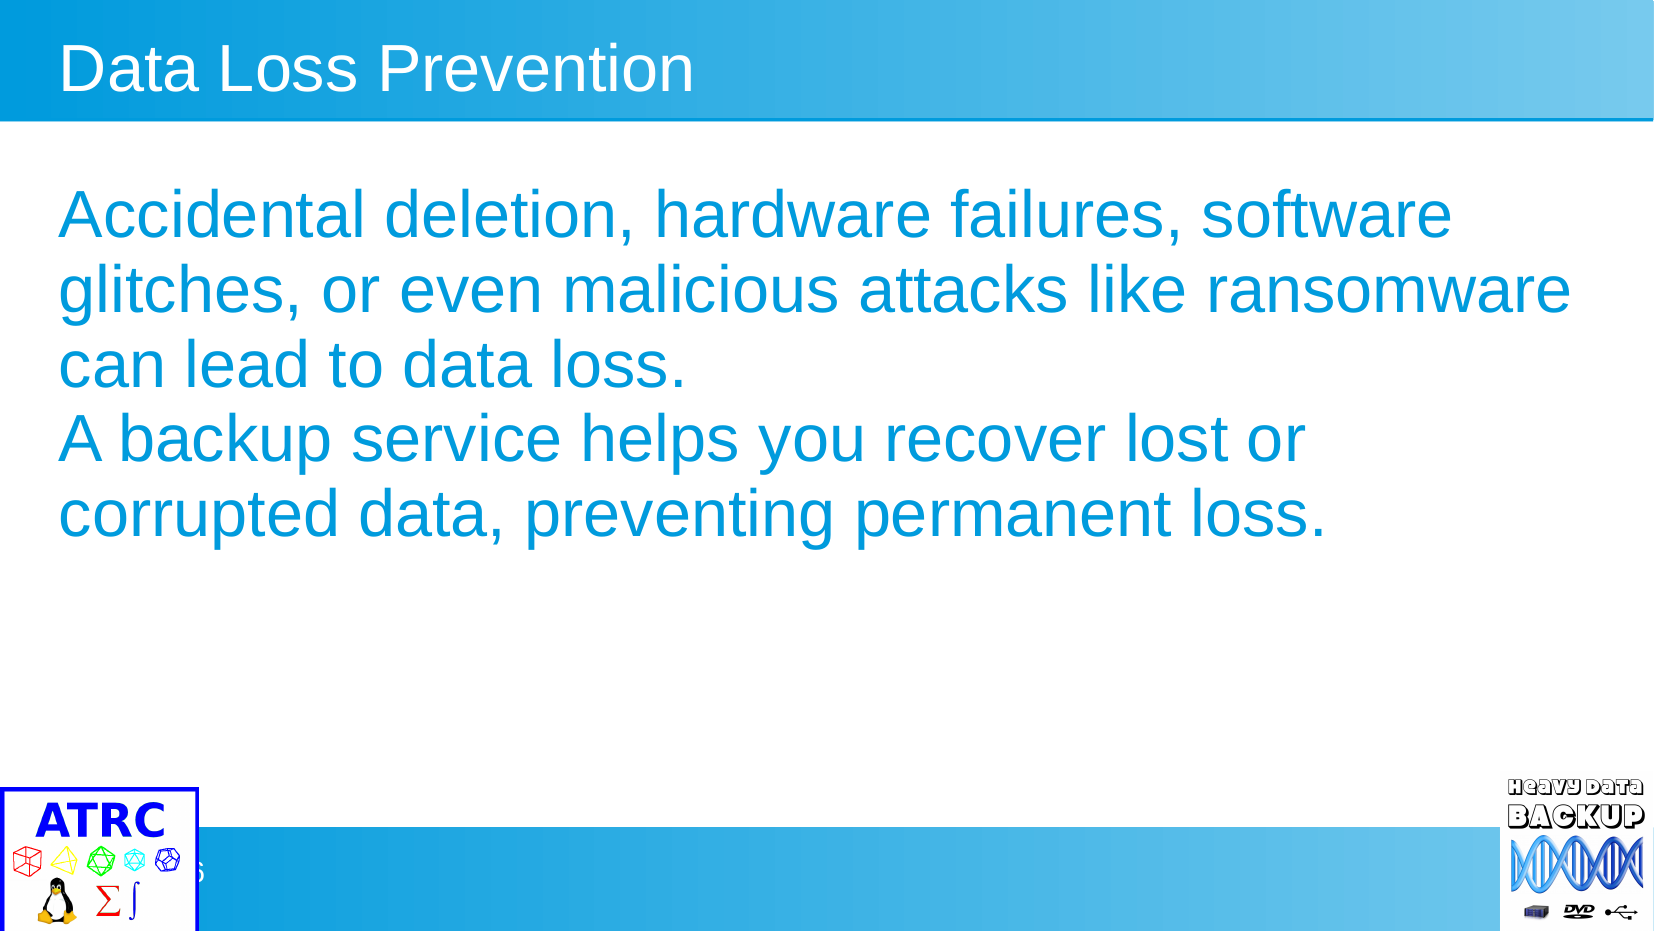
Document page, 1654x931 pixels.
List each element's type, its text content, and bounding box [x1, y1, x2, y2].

title Data Loss Prevention [59, 29, 1595, 108]
list Accidental deletion, hardware failures, software glitches, or even malicious attacks like ransomware can lead to data loss. A backup service helps you recover lost or corrupted data, preventing permanent loss. [59, 177, 1595, 768]
picture [0, 787, 199, 931]
picture [1500, 771, 1654, 931]
